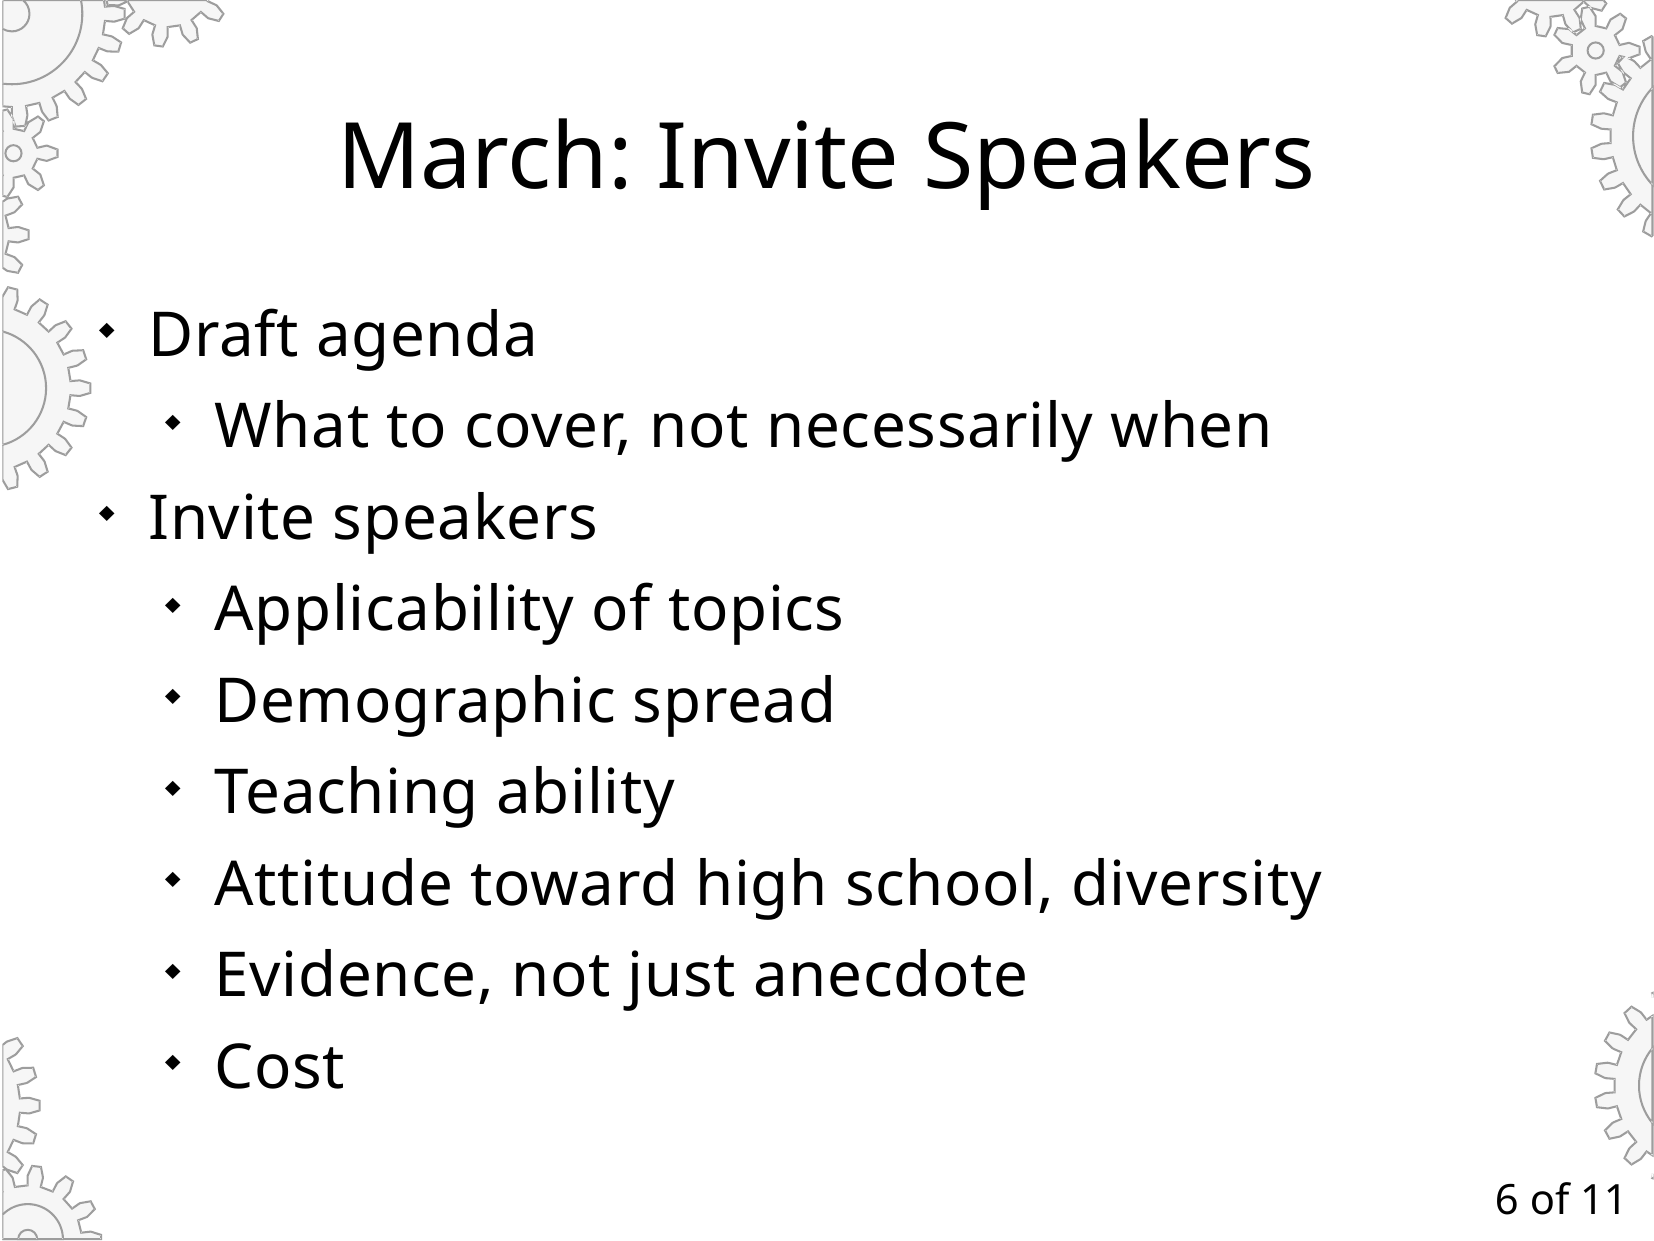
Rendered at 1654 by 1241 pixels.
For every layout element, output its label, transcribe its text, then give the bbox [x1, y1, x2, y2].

list Draft agenda What to cover, not necessarily when Invite speakers Applicability of topics Demographic spread Teaching ability Attitude toward high school, diversity Evidence, not just anecdote Cost [82, 290, 1571, 1109]
title March: Invite Speakers [82, 56, 1571, 250]
